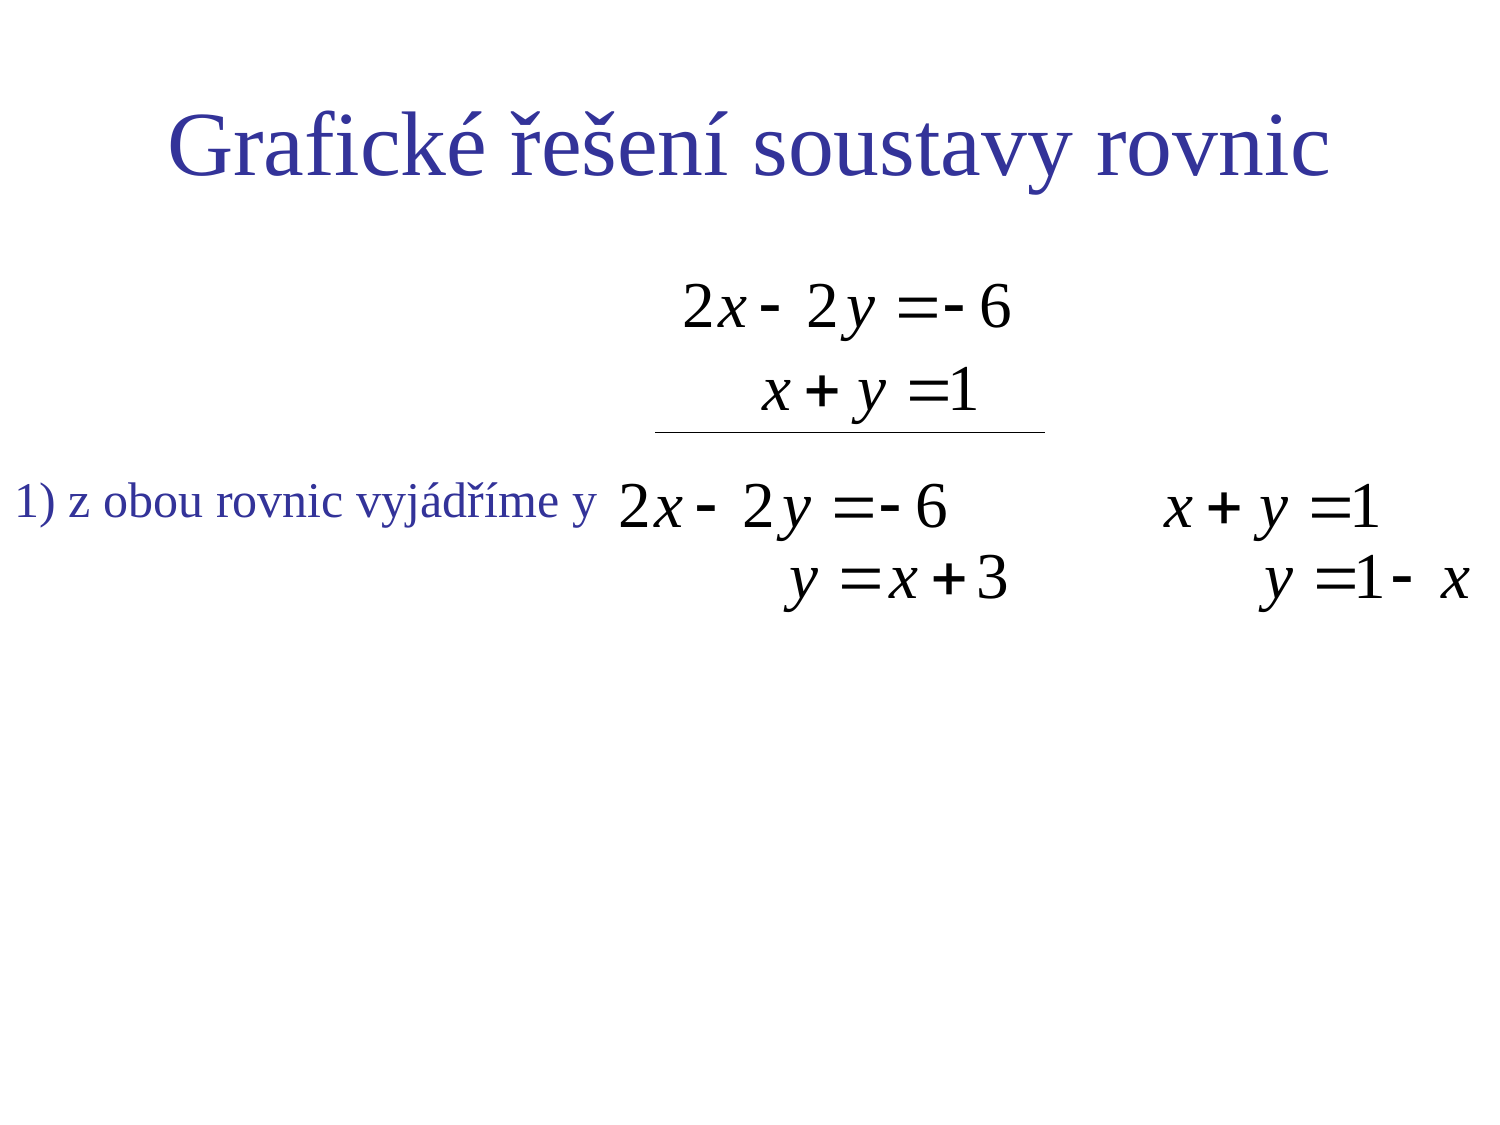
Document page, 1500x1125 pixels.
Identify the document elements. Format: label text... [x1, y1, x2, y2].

chart [672, 267, 1021, 432]
chart [1151, 467, 1483, 627]
chart [750, 433, 985, 438]
chart [608, 467, 1019, 627]
text_box 1) z obou rovnic vyjádříme y [0, 444, 615, 551]
text_box Grafické řešení soustavy rovnic [75, 45, 1426, 233]
